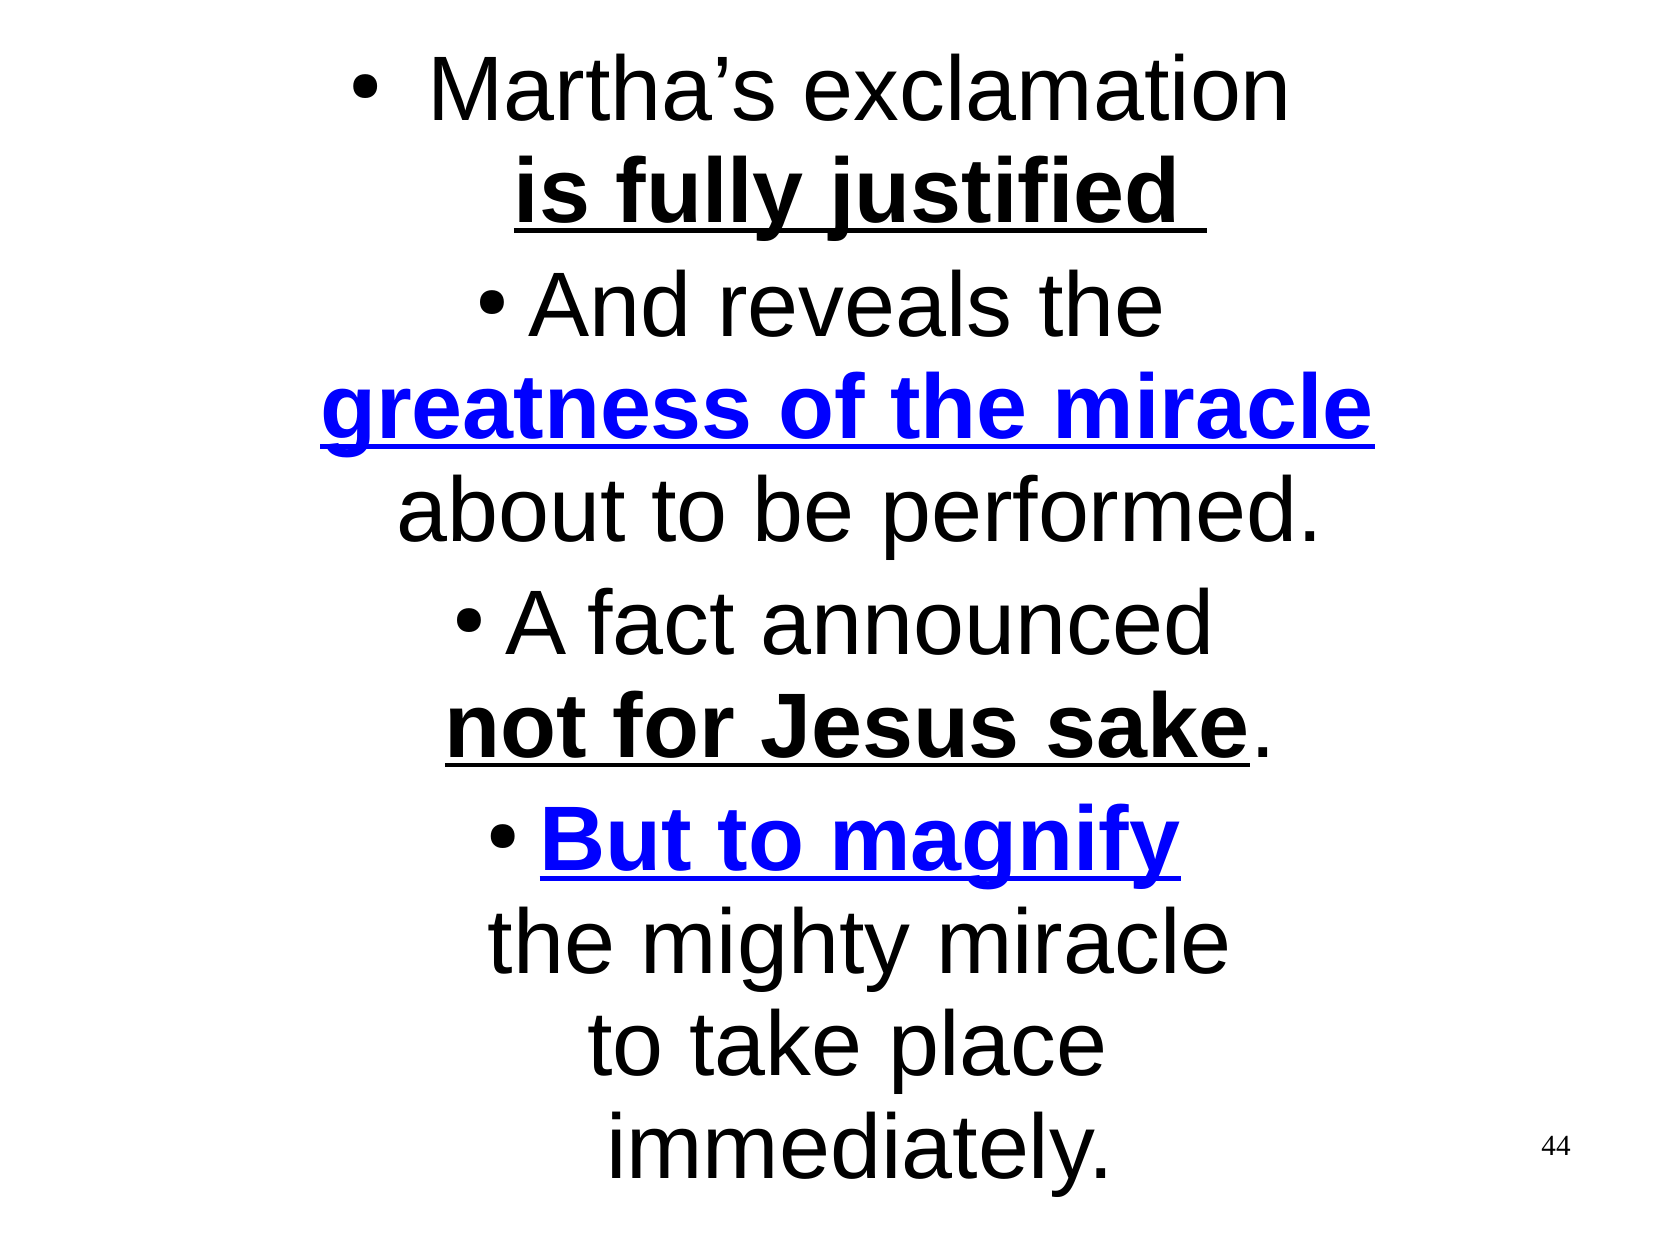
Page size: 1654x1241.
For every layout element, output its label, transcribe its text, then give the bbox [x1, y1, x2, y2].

list Martha’s exclamation is fully justified And reveals the greatness of the miracle about to be performed. A fact announced not for Jesus sake. But to magnify the mighty miracle to take place immediately. [37, 37, 1613, 1201]
